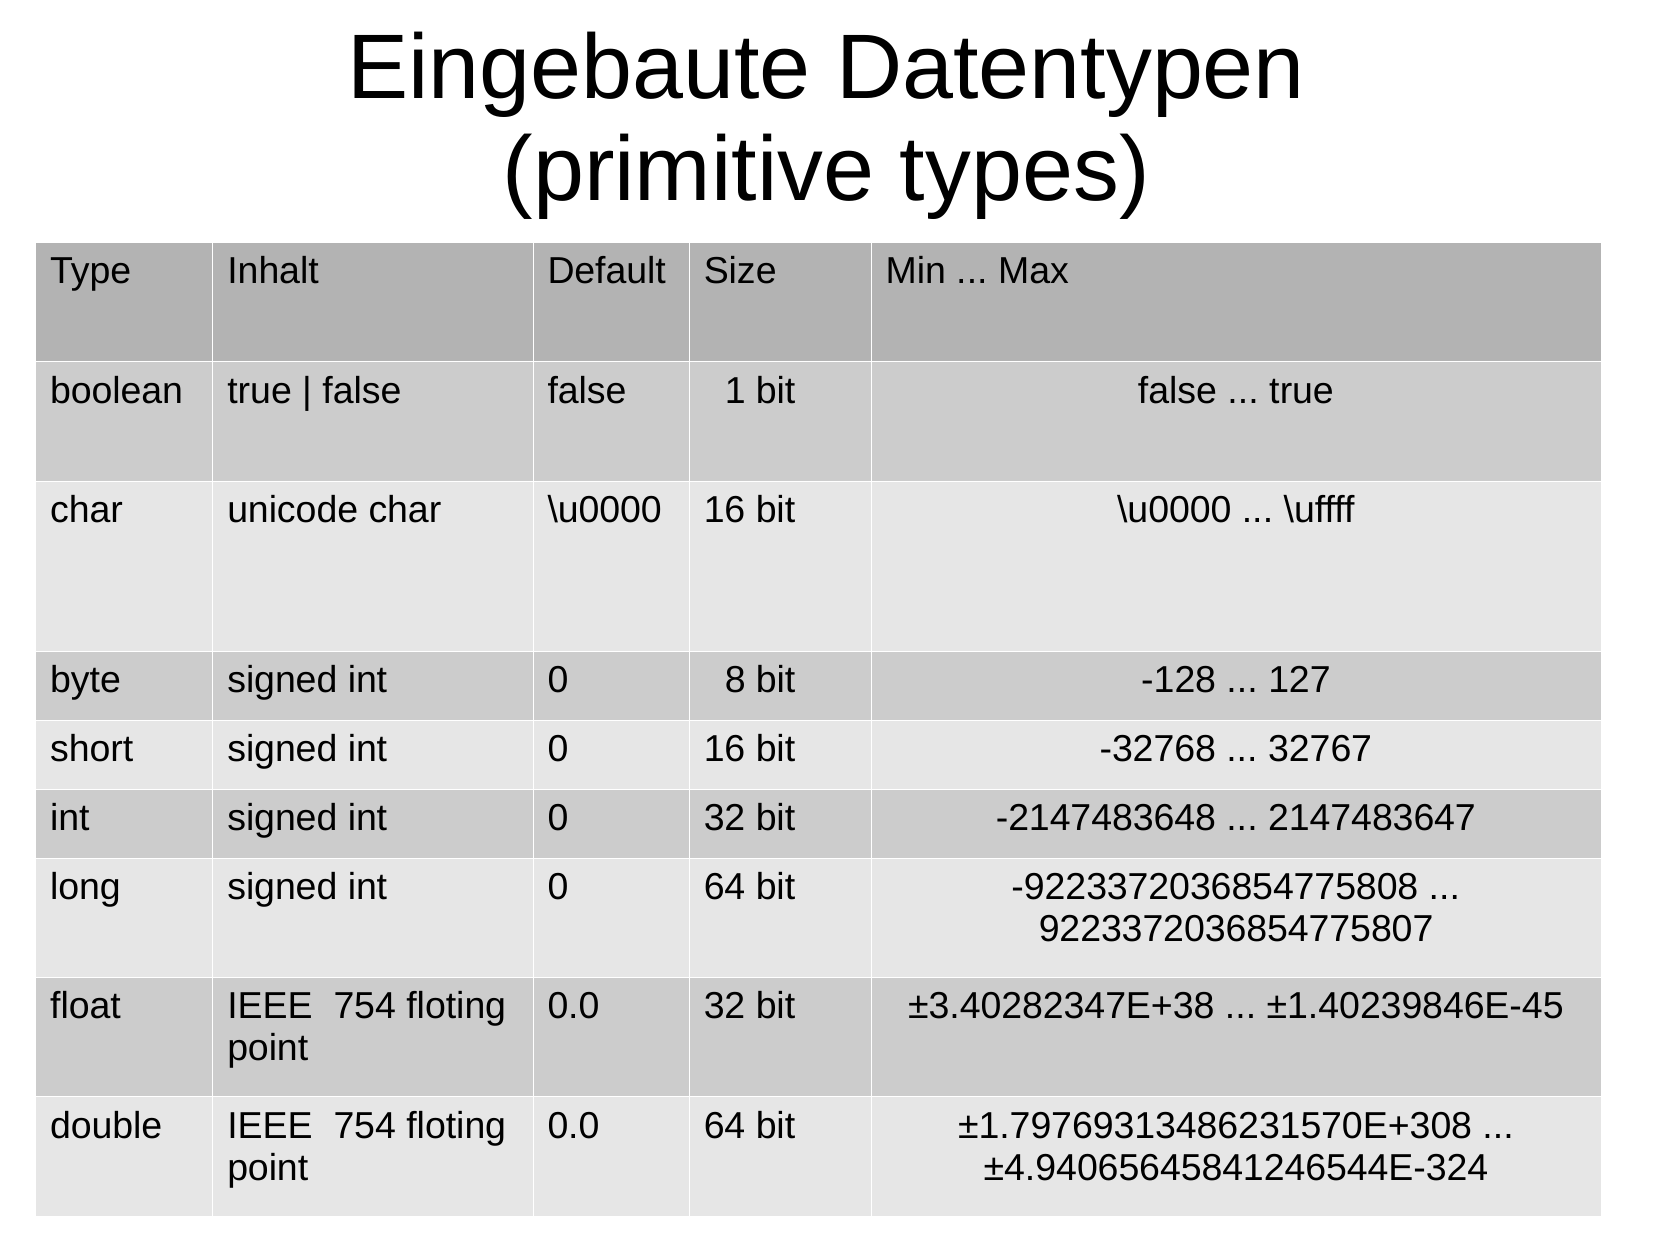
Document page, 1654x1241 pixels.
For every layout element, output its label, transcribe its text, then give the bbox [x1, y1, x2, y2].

table_cell -128 ... 127 [872, 652, 1601, 720]
table_cell 1 bit [690, 362, 871, 481]
table_cell unicode char [213, 482, 533, 651]
table_header Size [690, 243, 871, 361]
table_cell -2147483648 ... 2147483647 [872, 790, 1601, 858]
table_cell short [36, 721, 212, 789]
table_cell \u0000 ... \uffff [872, 482, 1601, 651]
table_cell 0 [534, 859, 689, 977]
table_cell IEEE 754 floting point [213, 1097, 533, 1216]
table_cell signed int [213, 652, 533, 720]
table_header Min ... Max [872, 243, 1601, 361]
table_cell int [36, 790, 212, 858]
table_cell long [36, 859, 212, 977]
table_cell 0 [534, 721, 689, 789]
table_cell boolean [36, 362, 212, 481]
table_cell 0 [534, 652, 689, 720]
table_cell char [36, 482, 212, 651]
table_header Default [534, 243, 689, 361]
table_cell 8 bit [690, 652, 871, 720]
table_cell double [36, 1097, 212, 1216]
title Eingebaute Datentypen (primitive types) [82, 14, 1571, 221]
table_cell \u0000 [534, 482, 689, 651]
table_cell IEEE 754 floting point [213, 978, 533, 1096]
table_cell 0.0 [534, 1097, 689, 1216]
table_cell 64 bit [690, 859, 871, 977]
table_cell 32 bit [690, 978, 871, 1096]
table_cell signed int [213, 721, 533, 789]
table_cell ±1.79769313486231570E+308 ... ±4.94065645841246544E-324 [872, 1097, 1601, 1216]
table_cell signed int [213, 859, 533, 977]
table_cell 32 bit [690, 790, 871, 858]
table_cell false [534, 362, 689, 481]
table_cell true | false [213, 362, 533, 481]
table_cell -32768 ... 32767 [872, 721, 1601, 789]
table_cell 0 [534, 790, 689, 858]
table_cell 64 bit [690, 1097, 871, 1216]
table_cell float [36, 978, 212, 1096]
table_cell 16 bit [690, 721, 871, 789]
table_cell ±3.40282347E+38 ... ±1.40239846E-45 [872, 978, 1601, 1096]
table_cell signed int [213, 790, 533, 858]
table_cell false ... true [872, 362, 1601, 481]
table_cell 16 bit [690, 482, 871, 651]
table_header Inhalt [213, 243, 533, 361]
table_cell 0.0 [534, 978, 689, 1096]
table_header Type [36, 243, 212, 361]
table_cell byte [36, 652, 212, 720]
table_cell -9223372036854775808 ... 9223372036854775807 [872, 859, 1601, 977]
